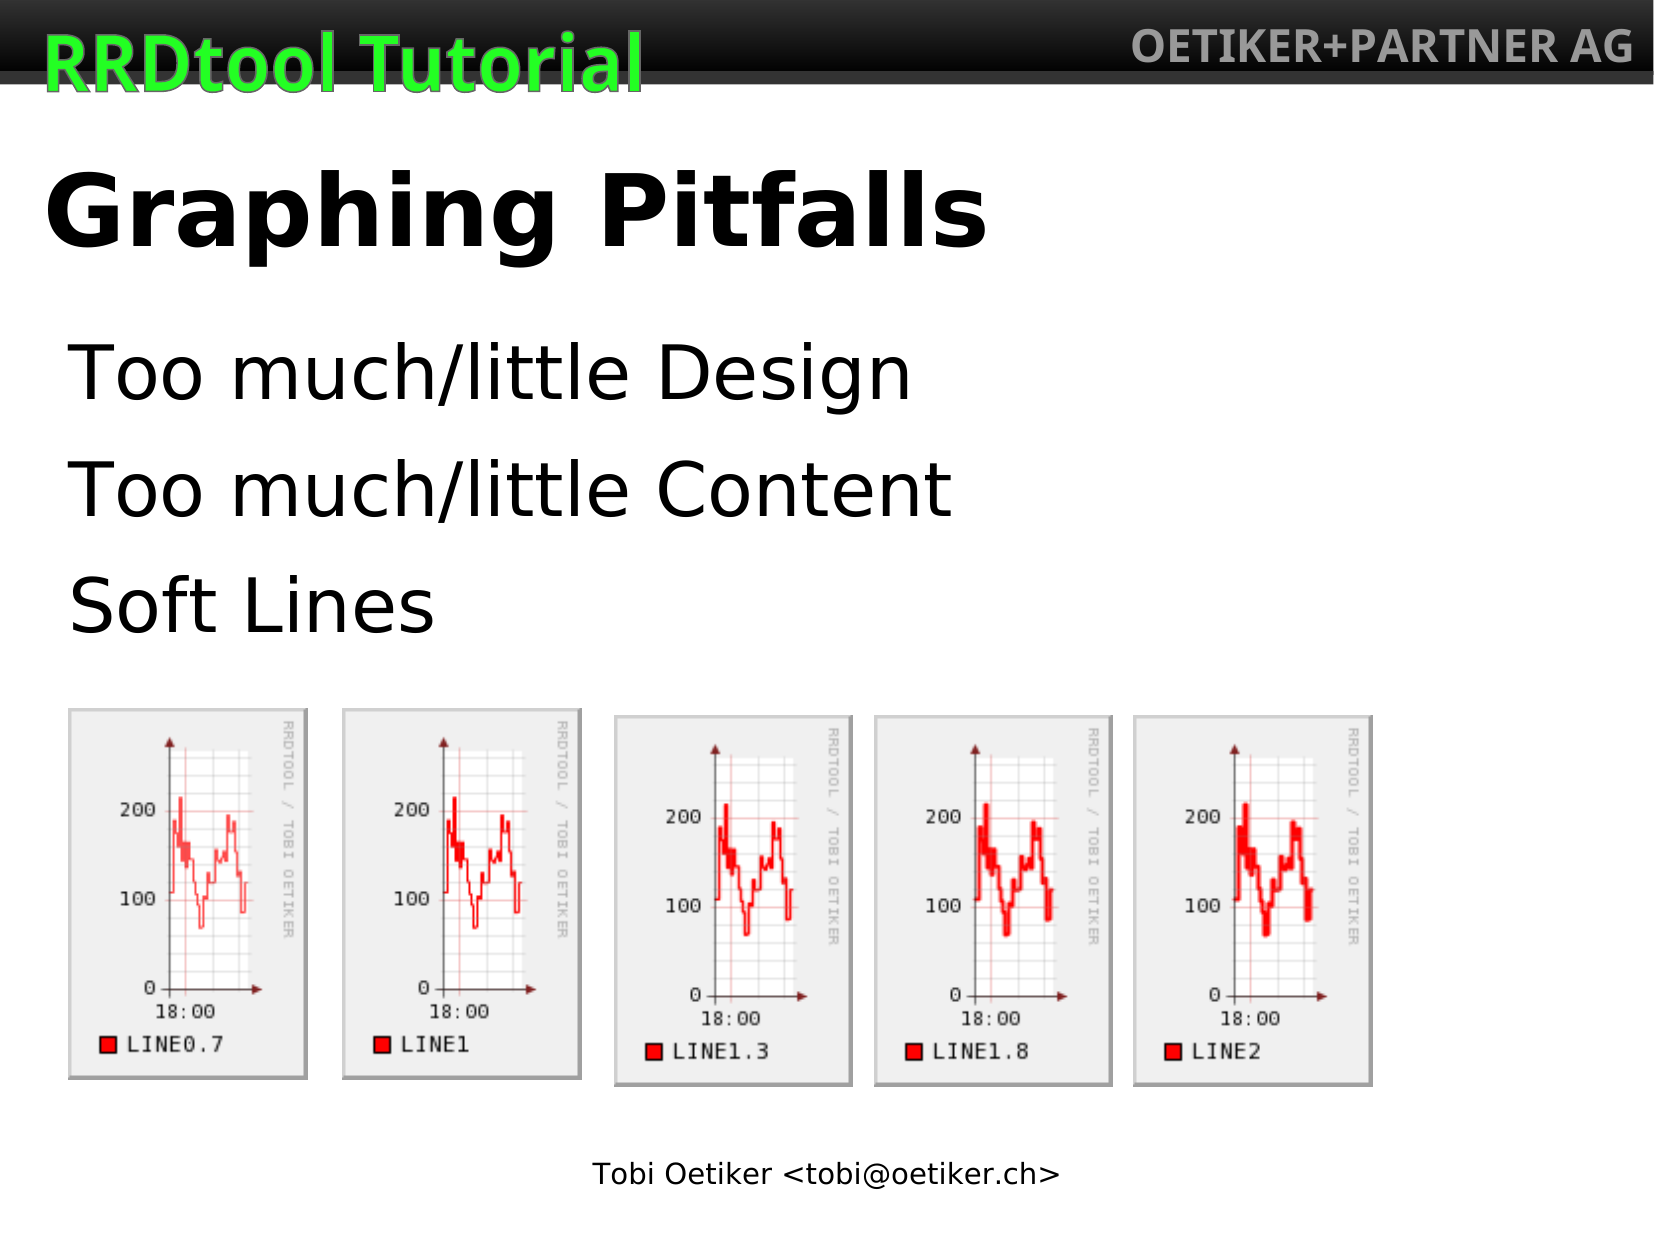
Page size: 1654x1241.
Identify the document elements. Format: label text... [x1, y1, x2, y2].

picture [1133, 715, 1373, 1087]
picture [874, 715, 1113, 1087]
title Graphing Pitfalls [43, 137, 1582, 287]
list Too much/little Design Too much/little Content Soft Lines [50, 329, 1571, 1099]
picture [68, 708, 308, 1080]
picture [342, 708, 582, 1080]
picture [614, 715, 853, 1087]
